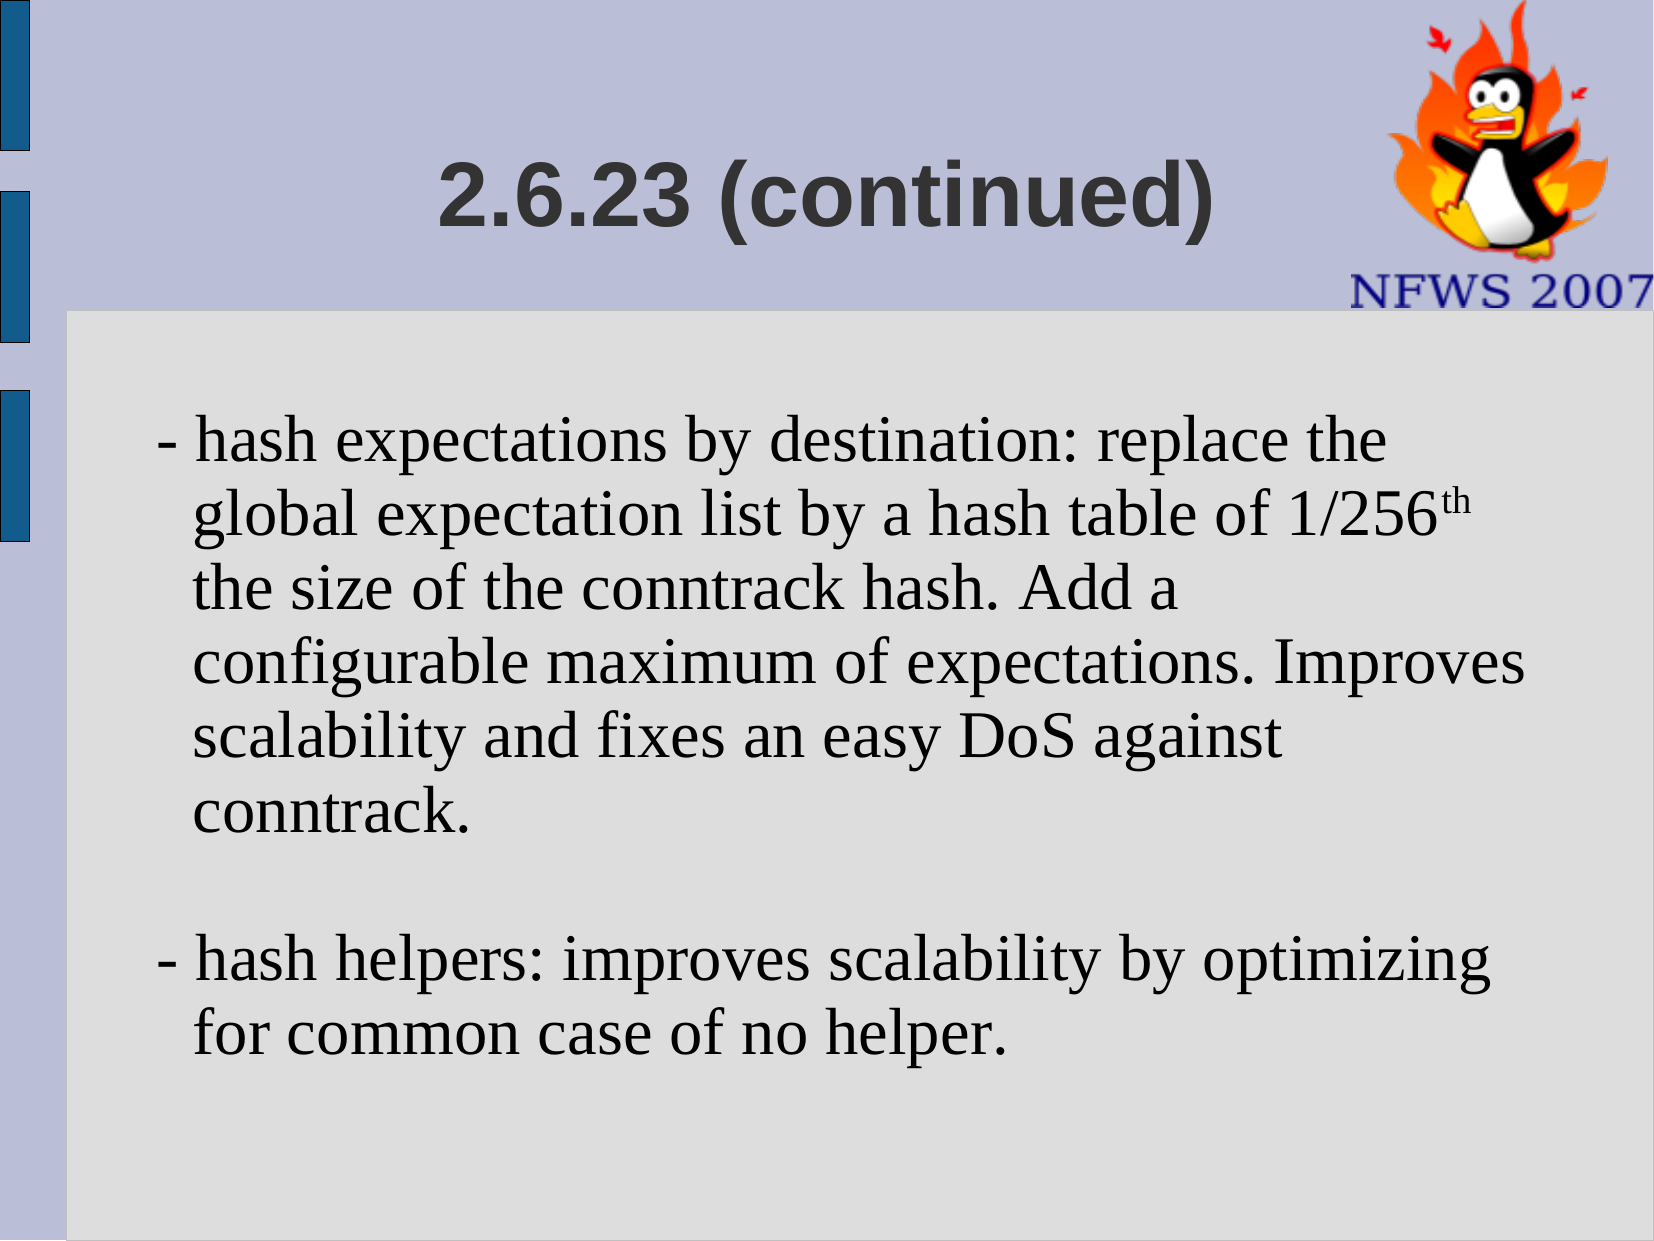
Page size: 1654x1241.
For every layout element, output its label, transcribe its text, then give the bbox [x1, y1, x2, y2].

title 2.6.23 (continued) [121, 98, 1351, 291]
picture [1351, 0, 1654, 308]
subtitle - hash expectations by destination: replace the global expectation list by a hash table of 1/256th the size of the conntrack hash. Add a configurable maximum of expectations. Improves scalability and fixes an easy DoS against conntrack. - hash helpers: improves scalability by optimizing for common case of no helper. [121, 306, 1534, 1165]
